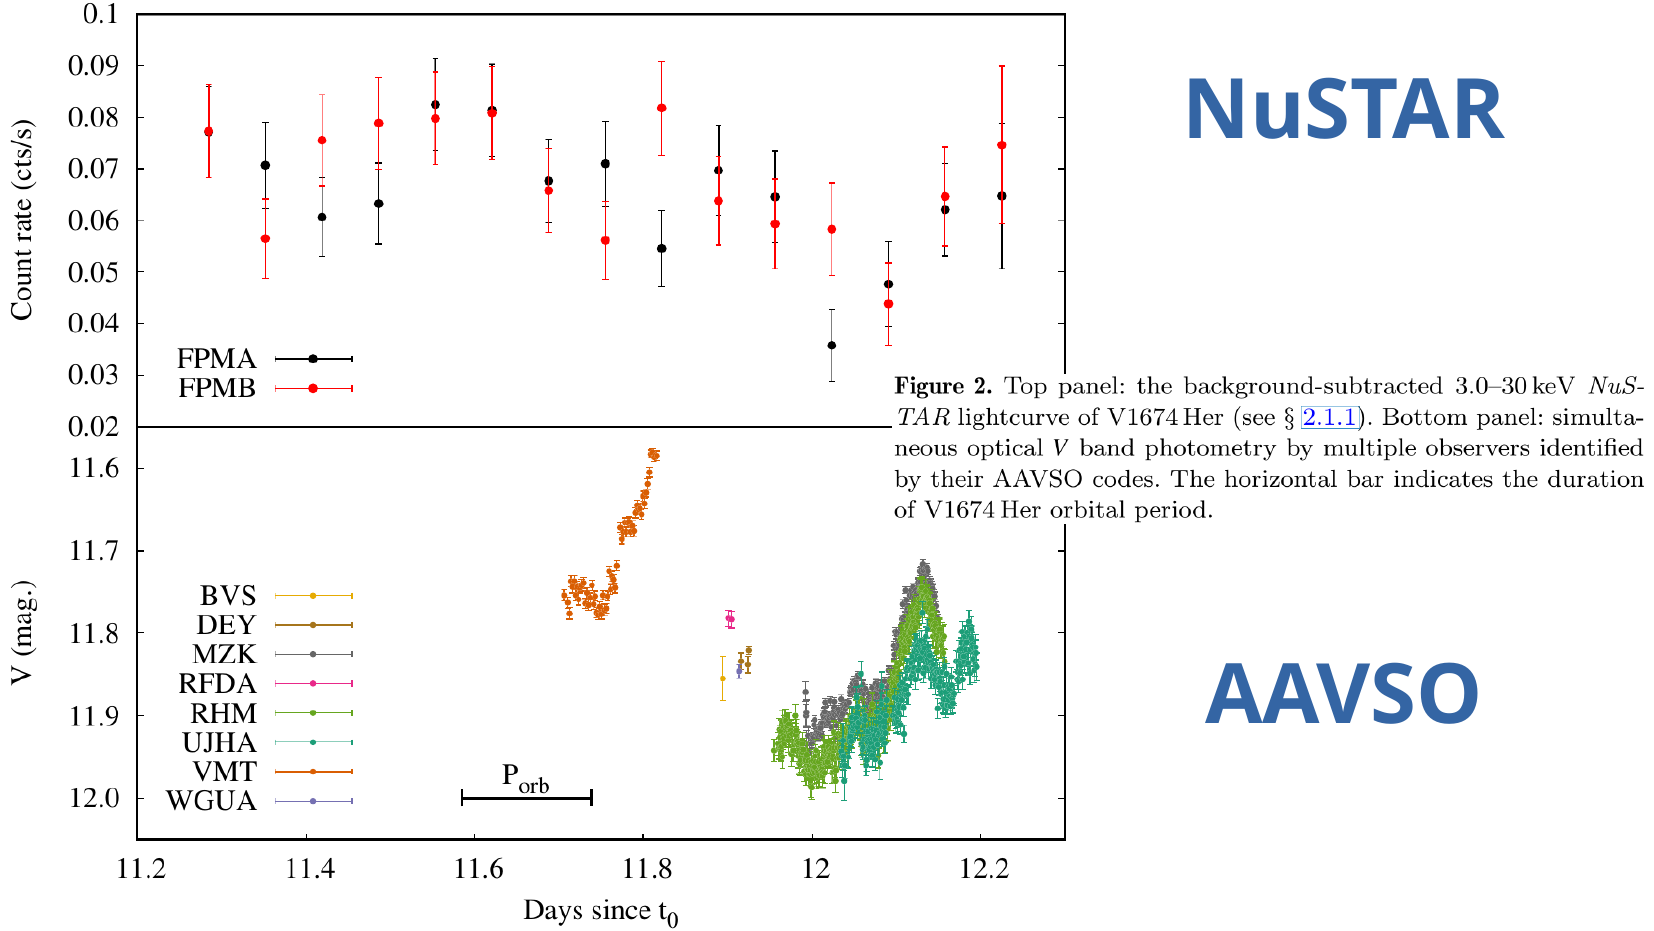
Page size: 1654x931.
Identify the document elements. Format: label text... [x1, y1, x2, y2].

title NuSTAR [1070, 14, 1654, 199]
title AAVSO [600, 599, 1654, 783]
picture [5, 0, 1646, 931]
